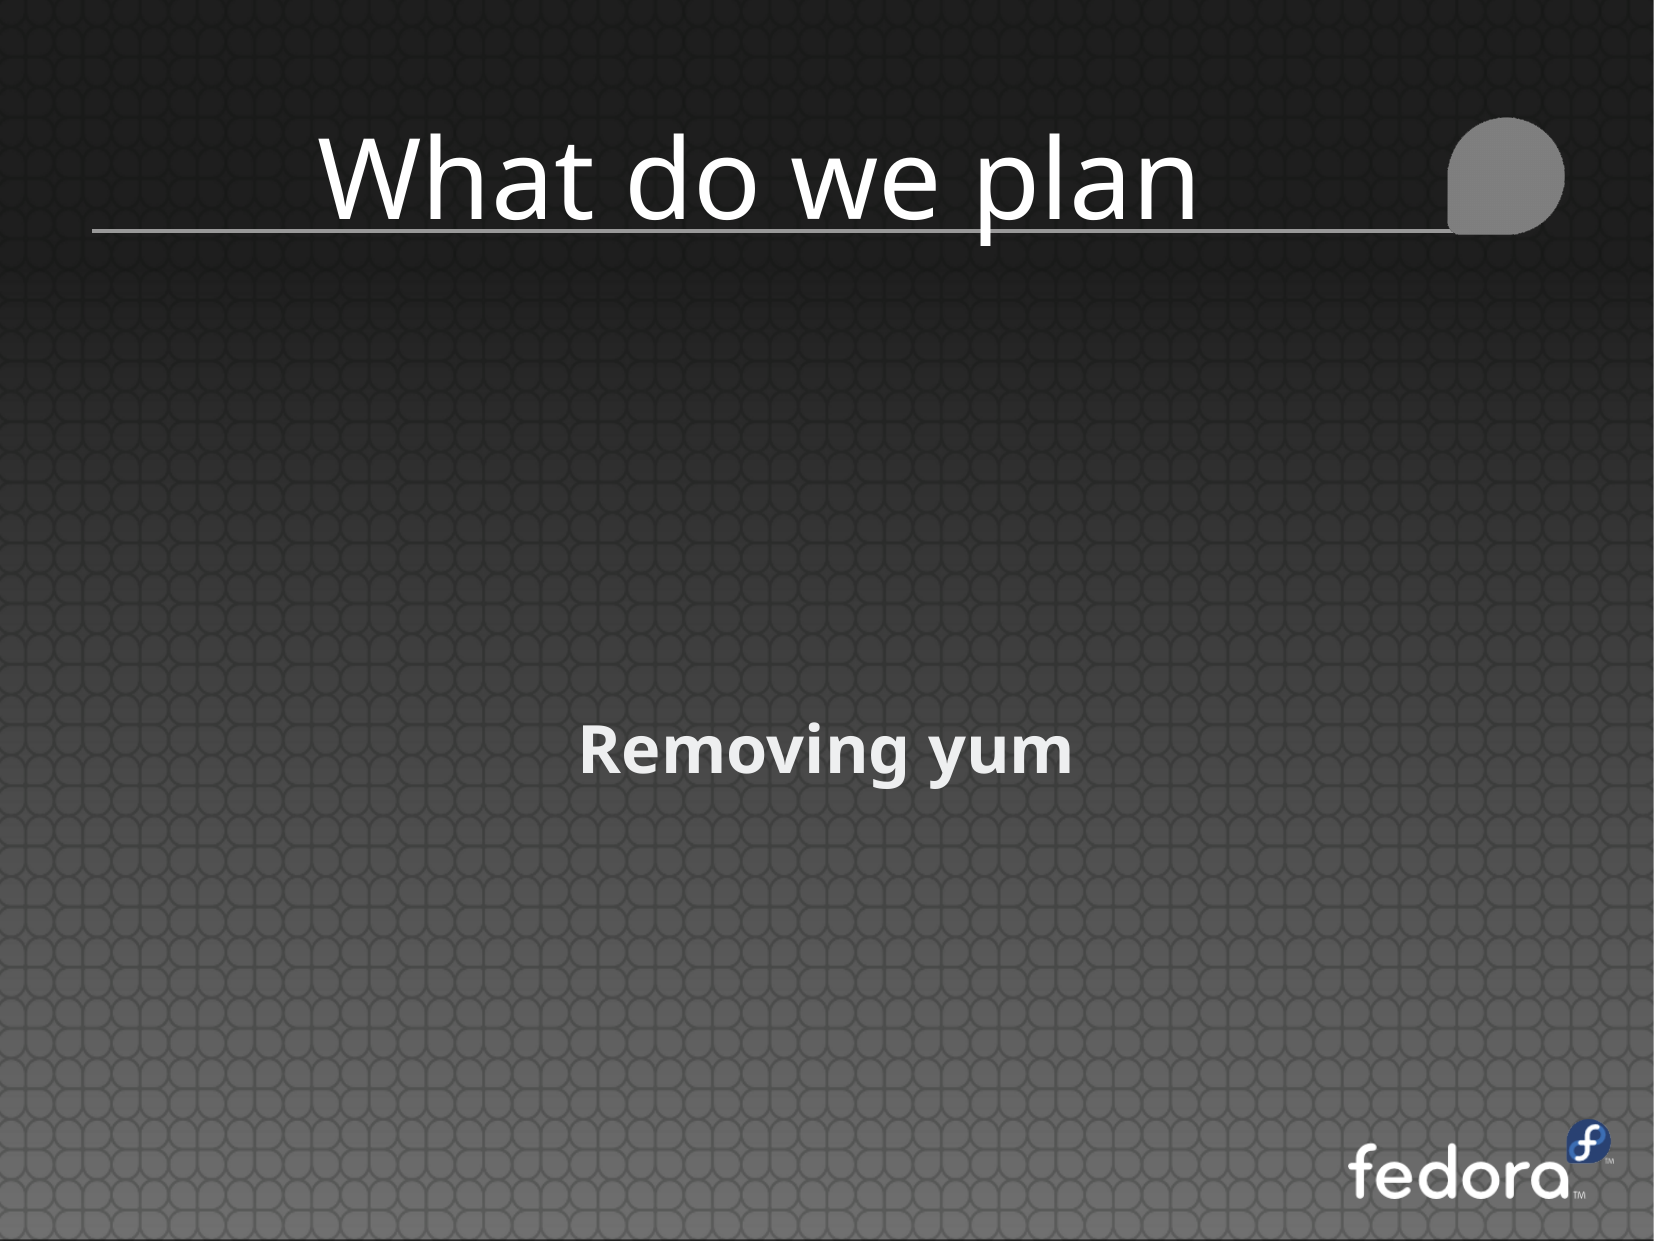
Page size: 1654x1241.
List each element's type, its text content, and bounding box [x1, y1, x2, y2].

picture [0, 0, 1654, 1241]
list Removing yum [82, 290, 1571, 1205]
title What do we plan [94, 100, 1426, 251]
